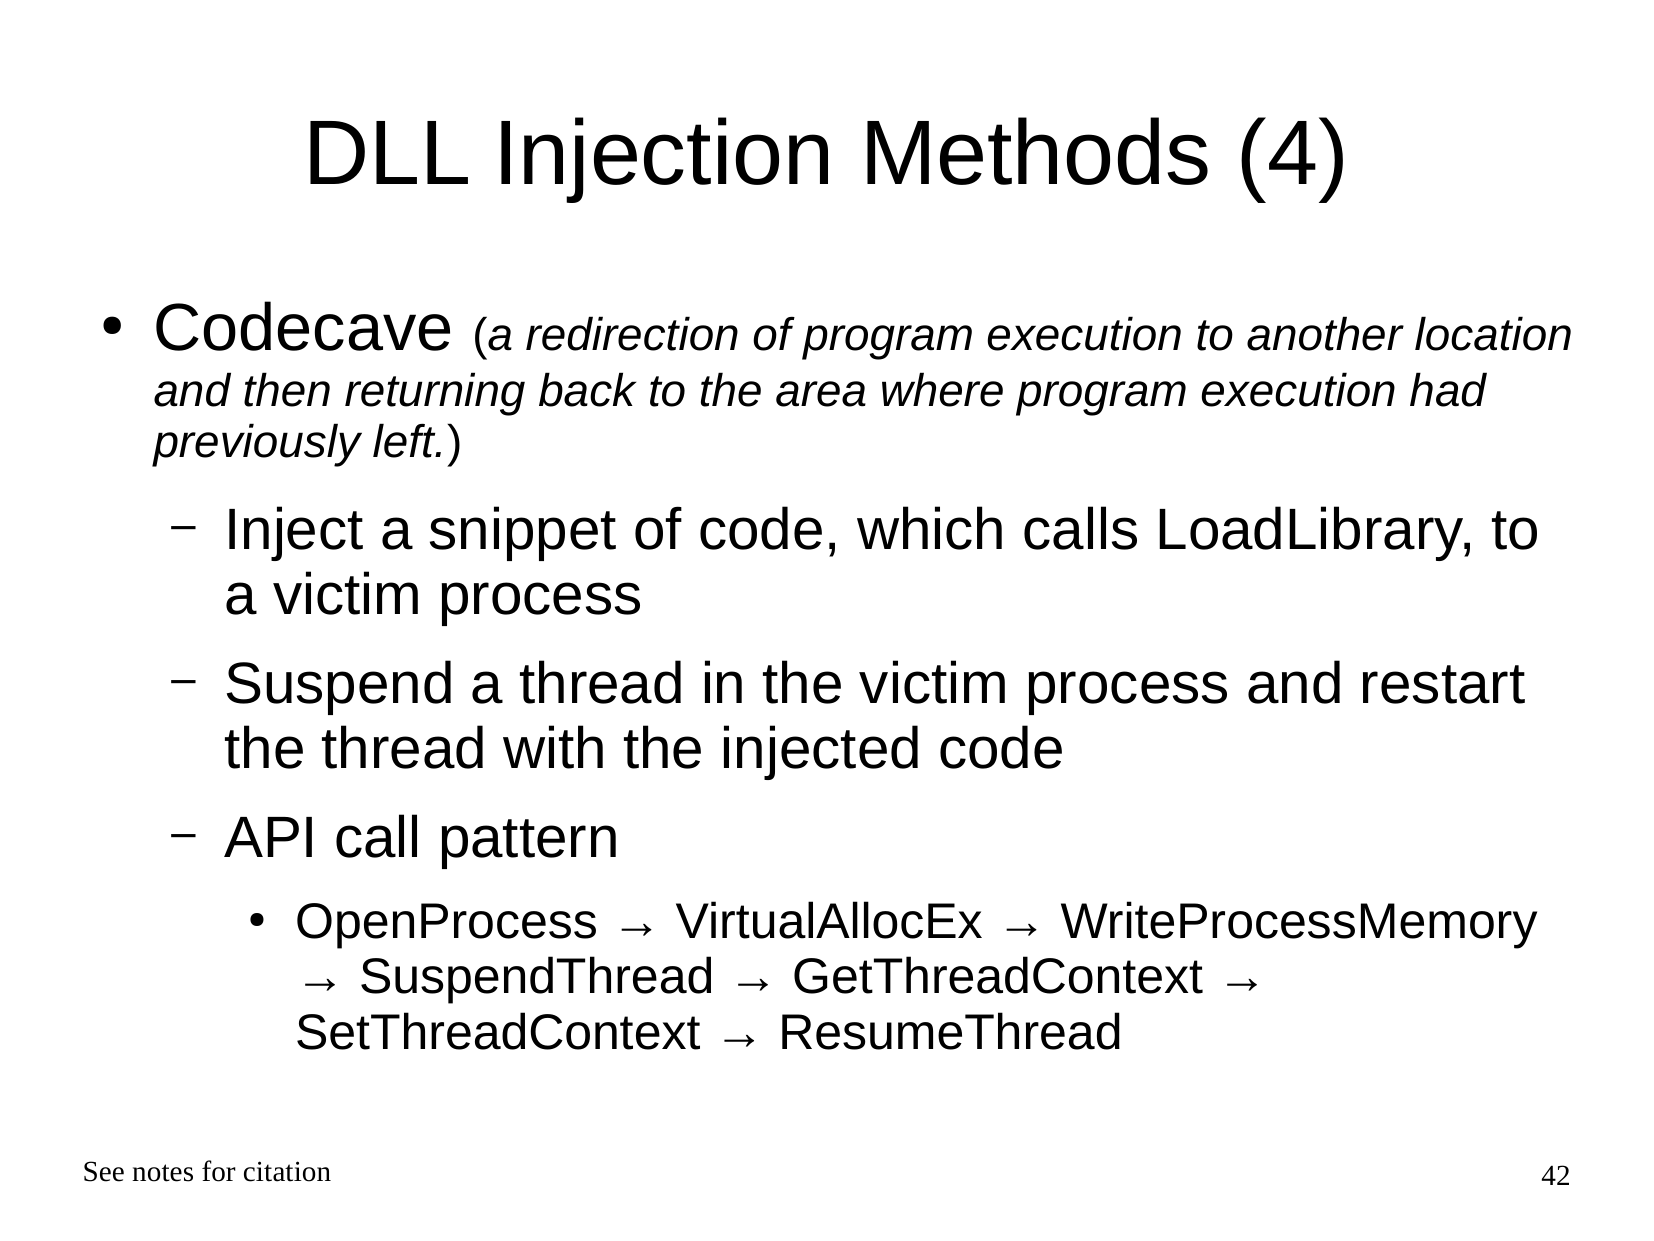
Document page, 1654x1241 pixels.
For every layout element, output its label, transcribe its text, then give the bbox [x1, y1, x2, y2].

title DLL Injection Methods (4) [82, 49, 1571, 257]
list Codecave (a redirection of program execution to another location and then returning back to the area where program execution had previously left.) Inject a snippet of code, which calls LoadLibrary, to a victim process Suspend a thread in the victim process and restart the thread with the injected code API call pattern OpenProcess → VirtualAllocEx → WriteProcessMemory → SuspendThread → GetThreadContext → SetThreadContext → ResumeThread [82, 290, 1576, 1126]
